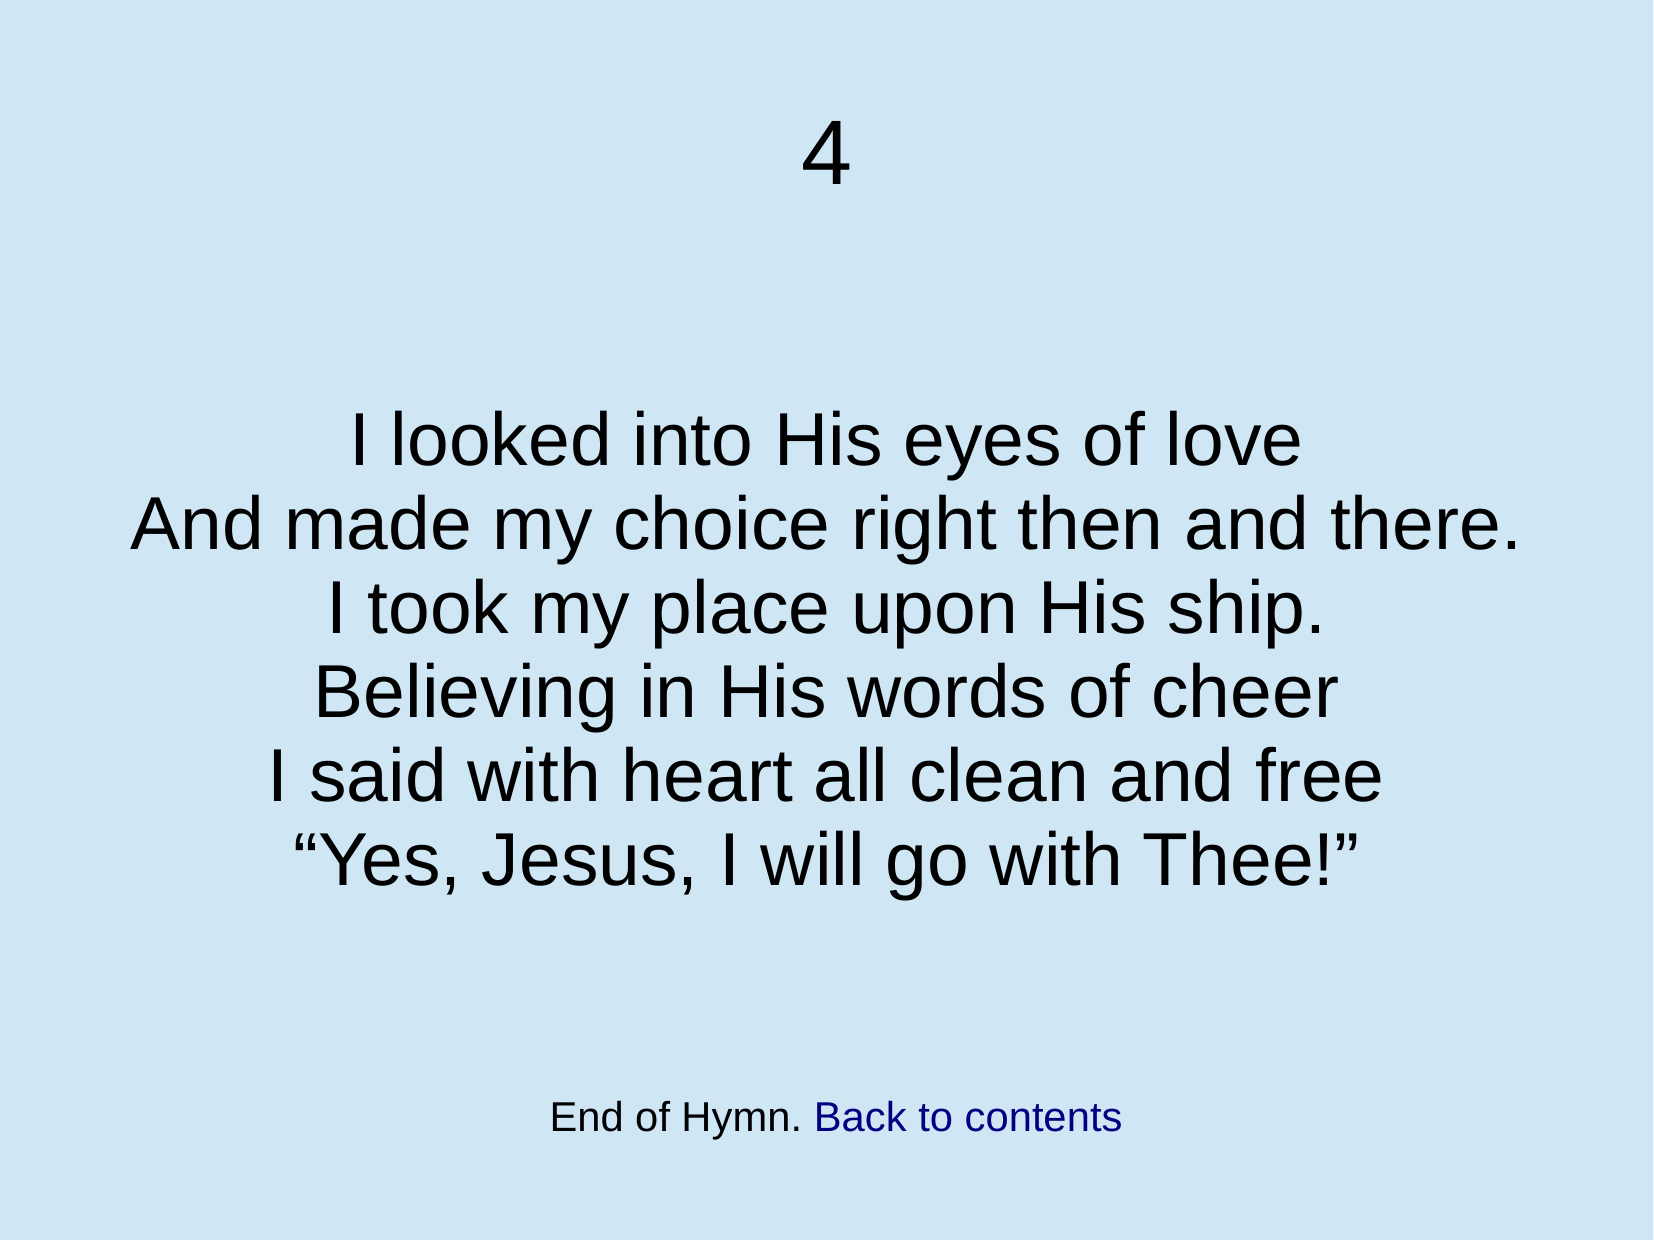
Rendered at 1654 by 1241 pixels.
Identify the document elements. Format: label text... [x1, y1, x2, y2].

subtitle I looked into His eyes of love And made my choice right then and there. I took my place upon His ship. Believing in His words of cheer I said with heart all clean and free “Yes, Jesus, I will go with Thee!” [82, 290, 1571, 1010]
text_box End of Hymn. Back to contents [82, 1070, 1571, 1146]
title 4 [82, 49, 1571, 257]
